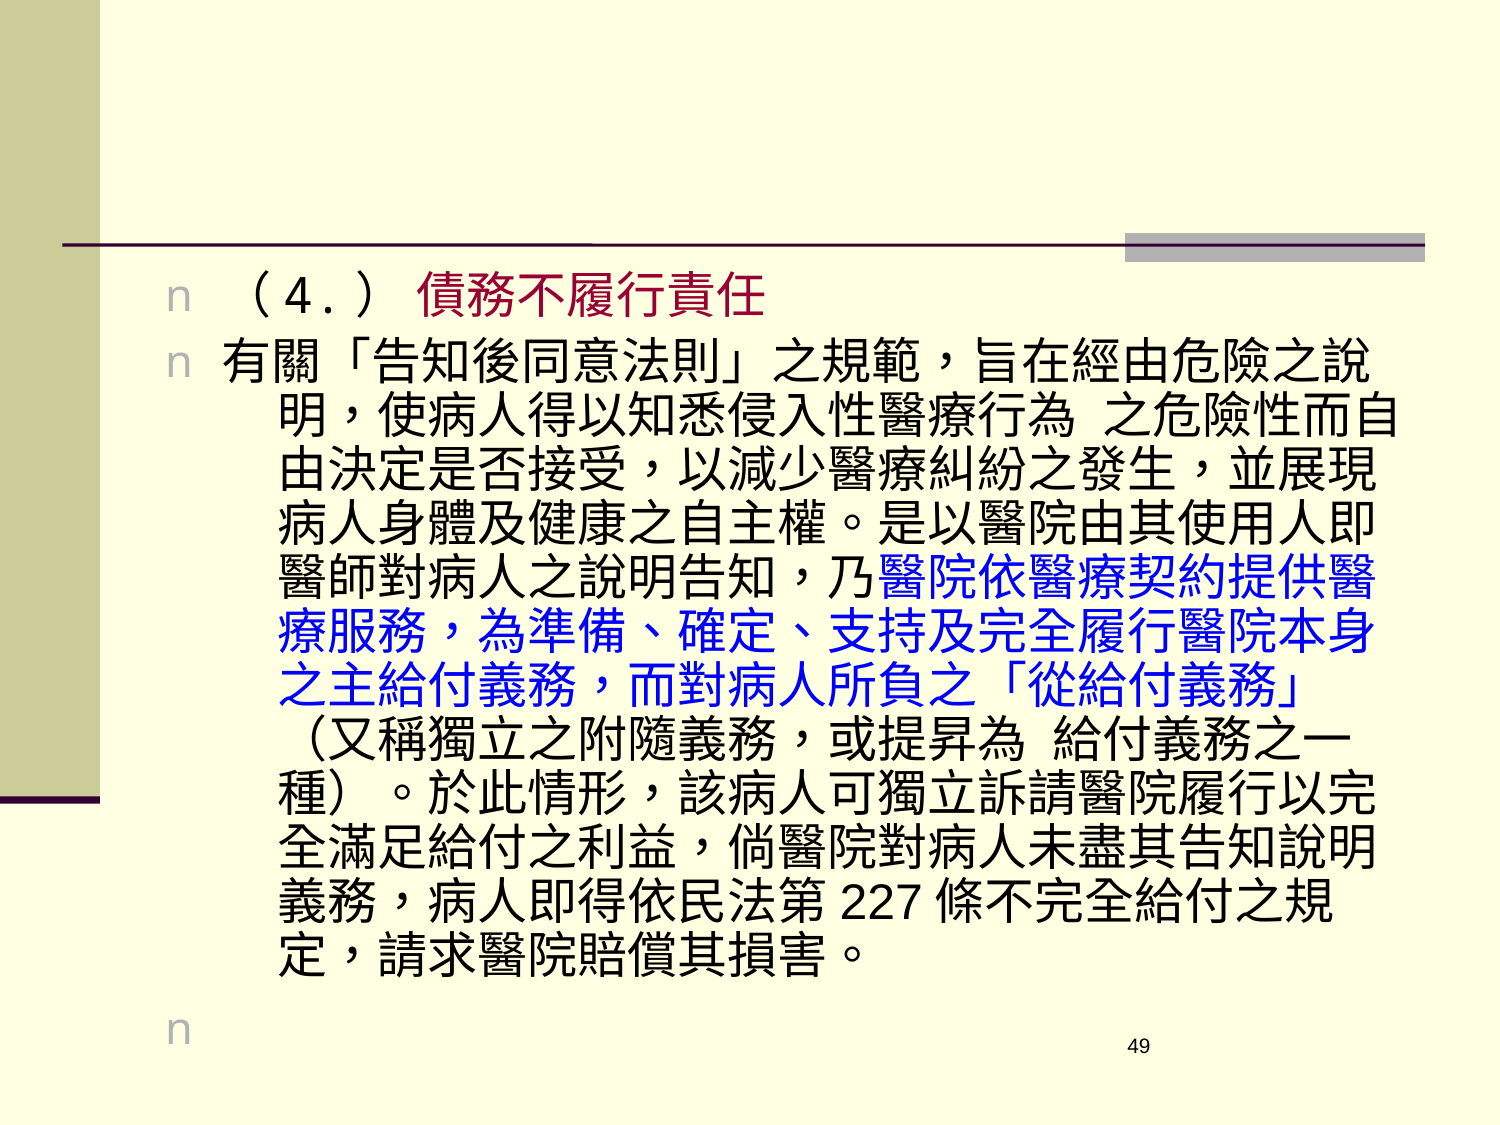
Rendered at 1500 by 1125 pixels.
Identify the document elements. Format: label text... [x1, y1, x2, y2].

list （4.） 債務不履行責任 有關「告知後同意法則」之規範，旨在經由危險之說明，使病人得以知悉侵入性醫療行為 之危險性而自由決定是否接受，以減少醫療糾紛之發生，並展現病人身體及健康之自主權。是以醫院由其使用人即醫師對病人之說明告知，乃醫院依醫療契約提供醫療服務，為準備、確定、支持及完全履行醫院本身之主給付義務，而對病人所負之「從給付義務」（又稱獨立之附隨義務，或提昇為 給付義務之一種）。於此情形，該病人可獨立訴請醫院履行以完全滿足給付之利益，倘醫院對病人未盡其告知說明義務，病人即得依民法第227條不完全給付之規定，請求醫院賠償其損害。 [150, 262, 1426, 1006]
text_box [1112, 1025, 1426, 1101]
